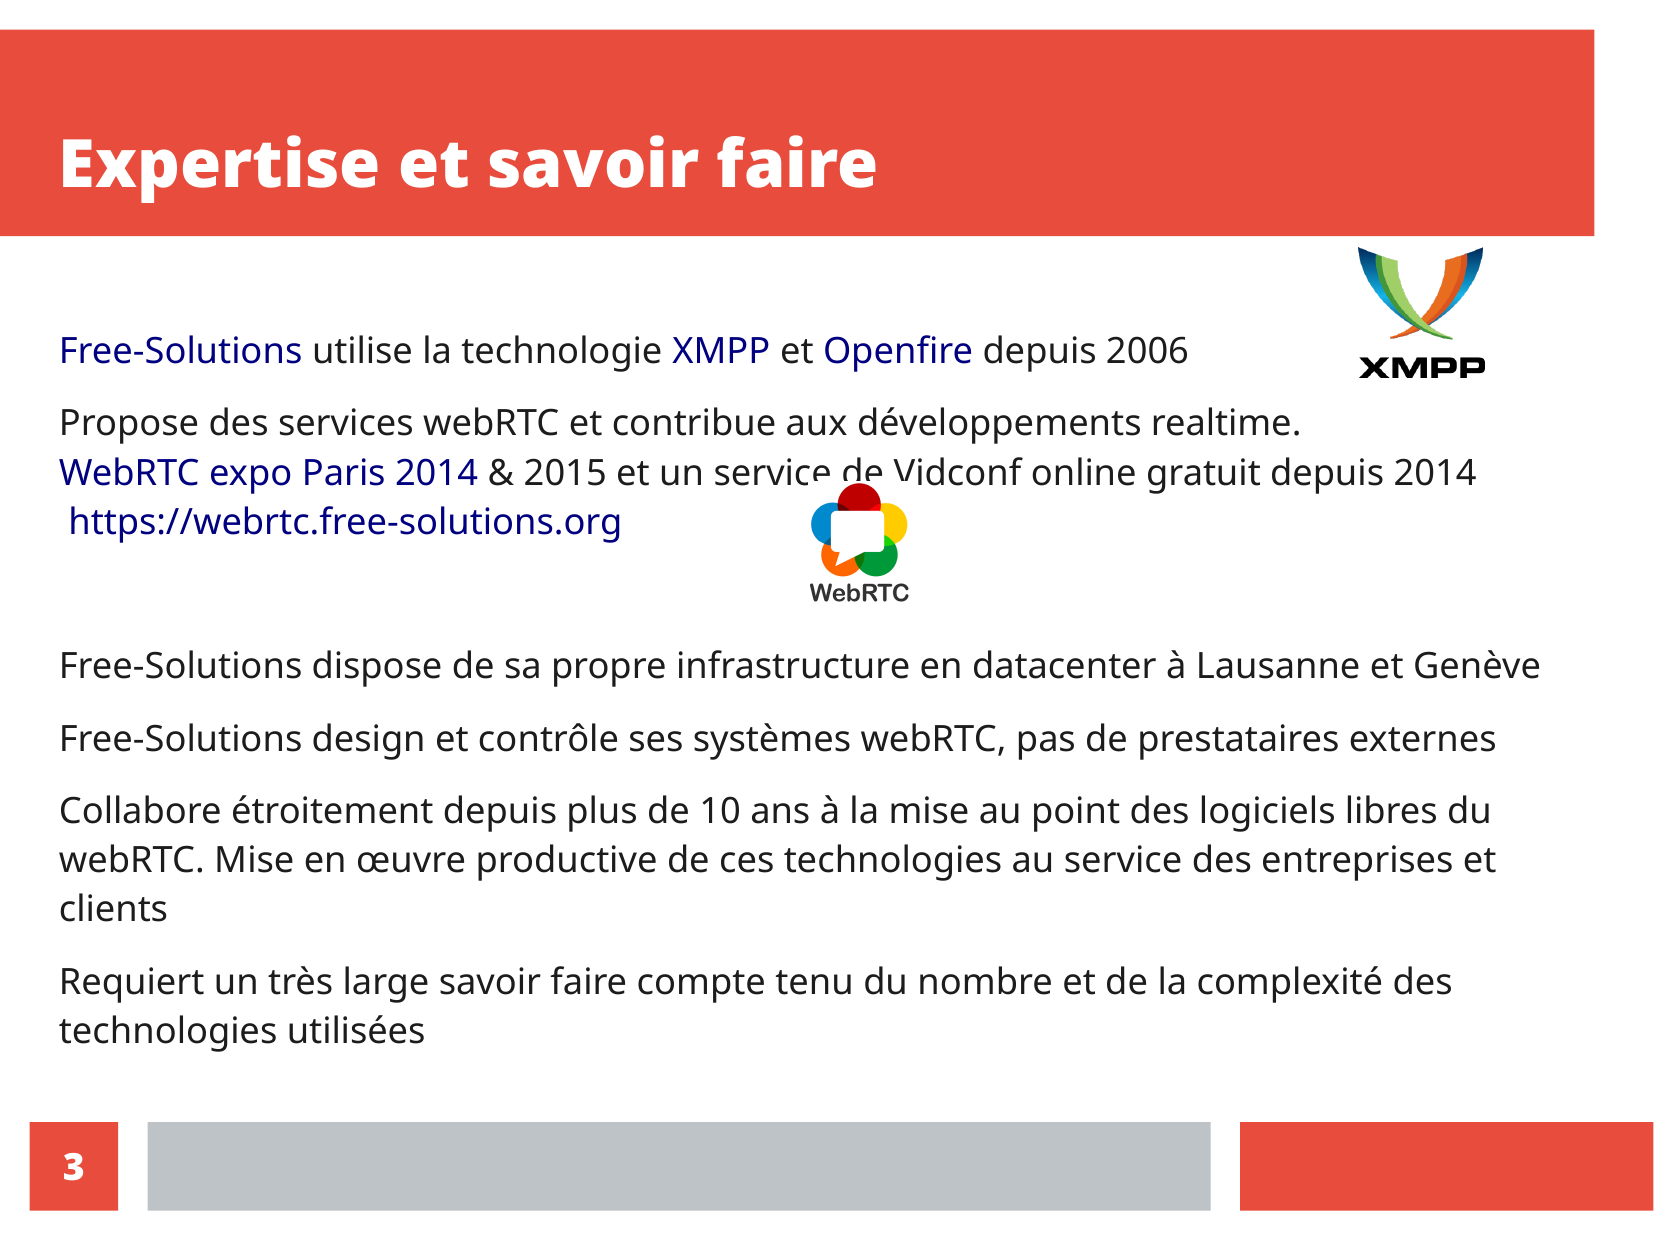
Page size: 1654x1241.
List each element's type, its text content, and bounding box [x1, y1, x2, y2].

picture [808, 481, 910, 603]
picture [1358, 247, 1485, 378]
list Free-Solutions utilise la technologie XMPP et Openfire depuis 2006 Propose des services webRTC et contribue aux développements realtime. WebRTC expo Paris 2014 & 2015 et un service de Vidconf online gratuit depuis 2014 https://webrtc.free-solutions.org Free-Solutions dispose de sa propre infrastructure en datacenter à Lausanne et Genève Free-Solutions design et contrôle ses systèmes webRTC, pas de prestataires externes Collabore étroitement depuis plus de 10 ans à la mise au point des logiciels libres du webRTC. Mise en œuvre productive de ces technologies au service des entreprises et clients Requiert un très large savoir faire compte tenu du nombre et de la complexité des technologies utilisées [59, 324, 1565, 1093]
title Expertise et savoir faire [59, 59, 1595, 207]
